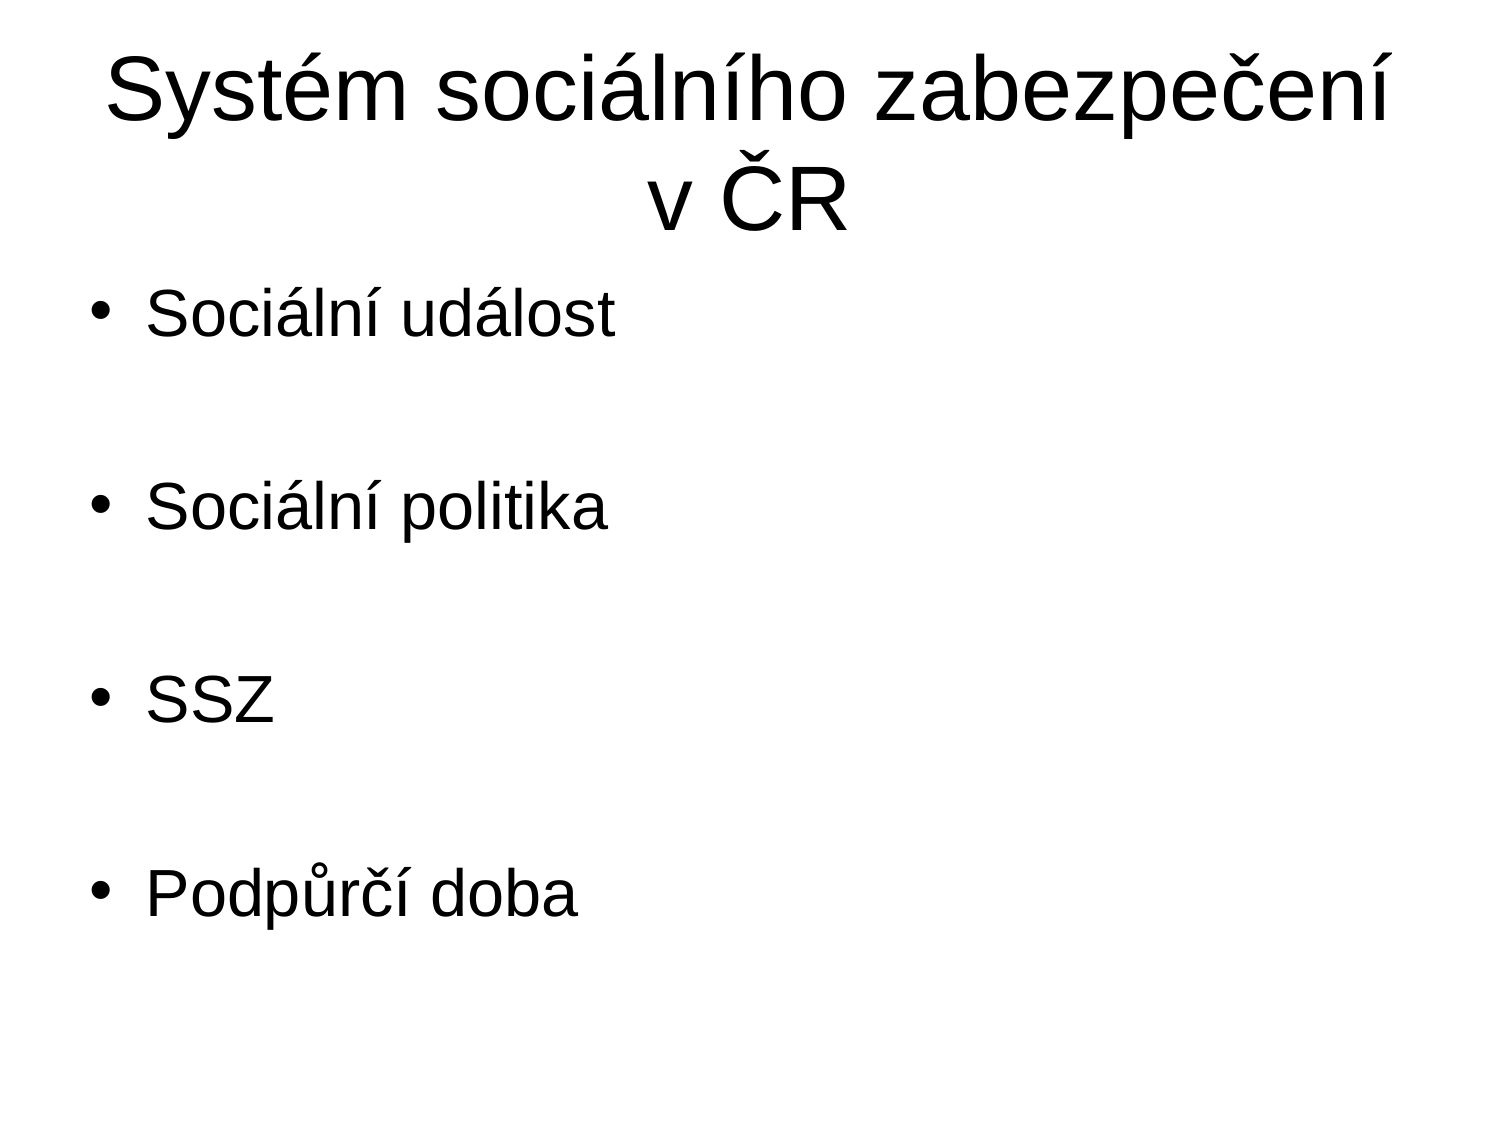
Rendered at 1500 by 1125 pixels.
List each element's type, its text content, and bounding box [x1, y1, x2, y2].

text_box Systém sociálního zabezpečení v ČR [74, 21, 1425, 257]
text_box Sociální událost Sociální politika SSZ Podpůrčí doba [74, 262, 1425, 1005]
